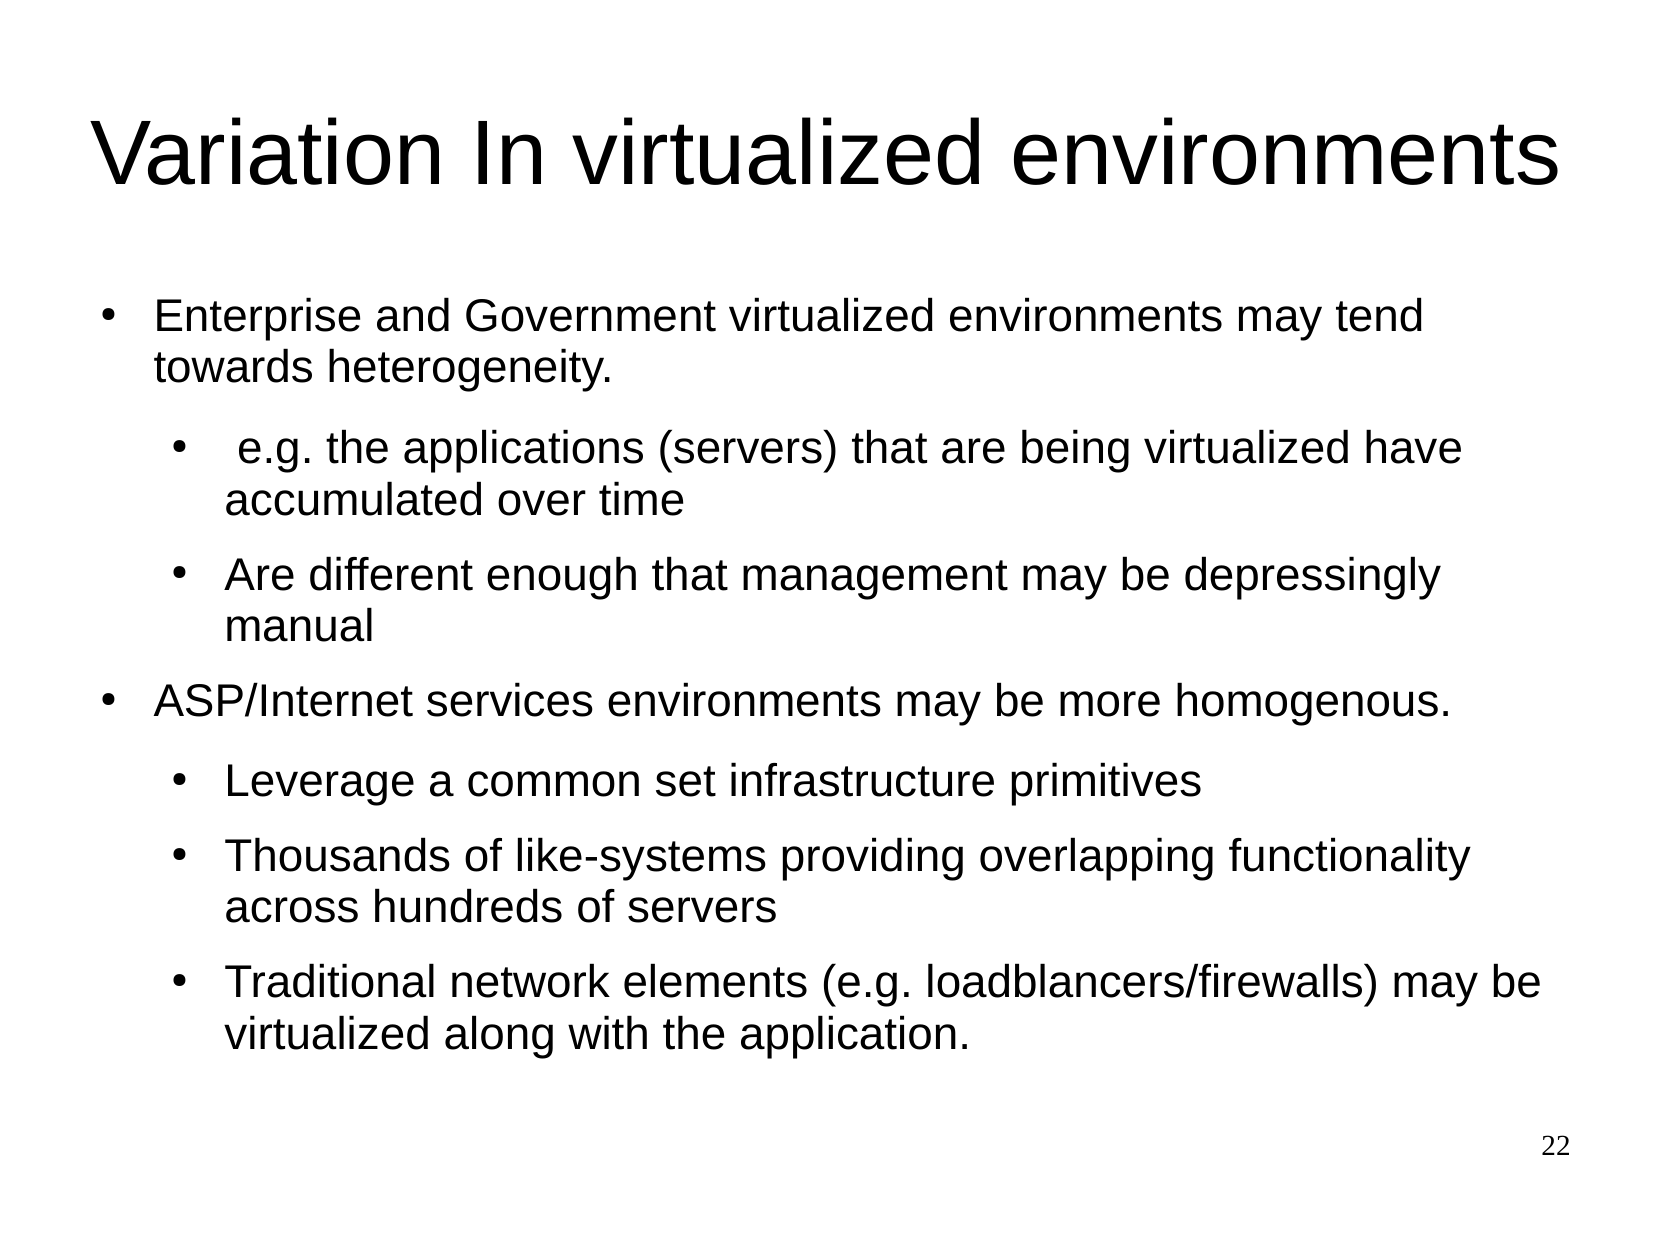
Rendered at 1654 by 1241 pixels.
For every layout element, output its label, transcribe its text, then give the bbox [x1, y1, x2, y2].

list Enterprise and Government virtualized environments may tend towards heterogeneity. e.g. the applications (servers) that are being virtualized have accumulated over time Are different enough that management may be depressingly manual ASP/Internet services environments may be more homogenous. Leverage a common set infrastructure primitives Thousands of like-systems providing overlapping functionality across hundreds of servers Traditional network elements (e.g. loadblancers/firewalls) may be virtualized along with the application. [82, 290, 1571, 1134]
title Variation In virtualized environments [82, 49, 1571, 257]
